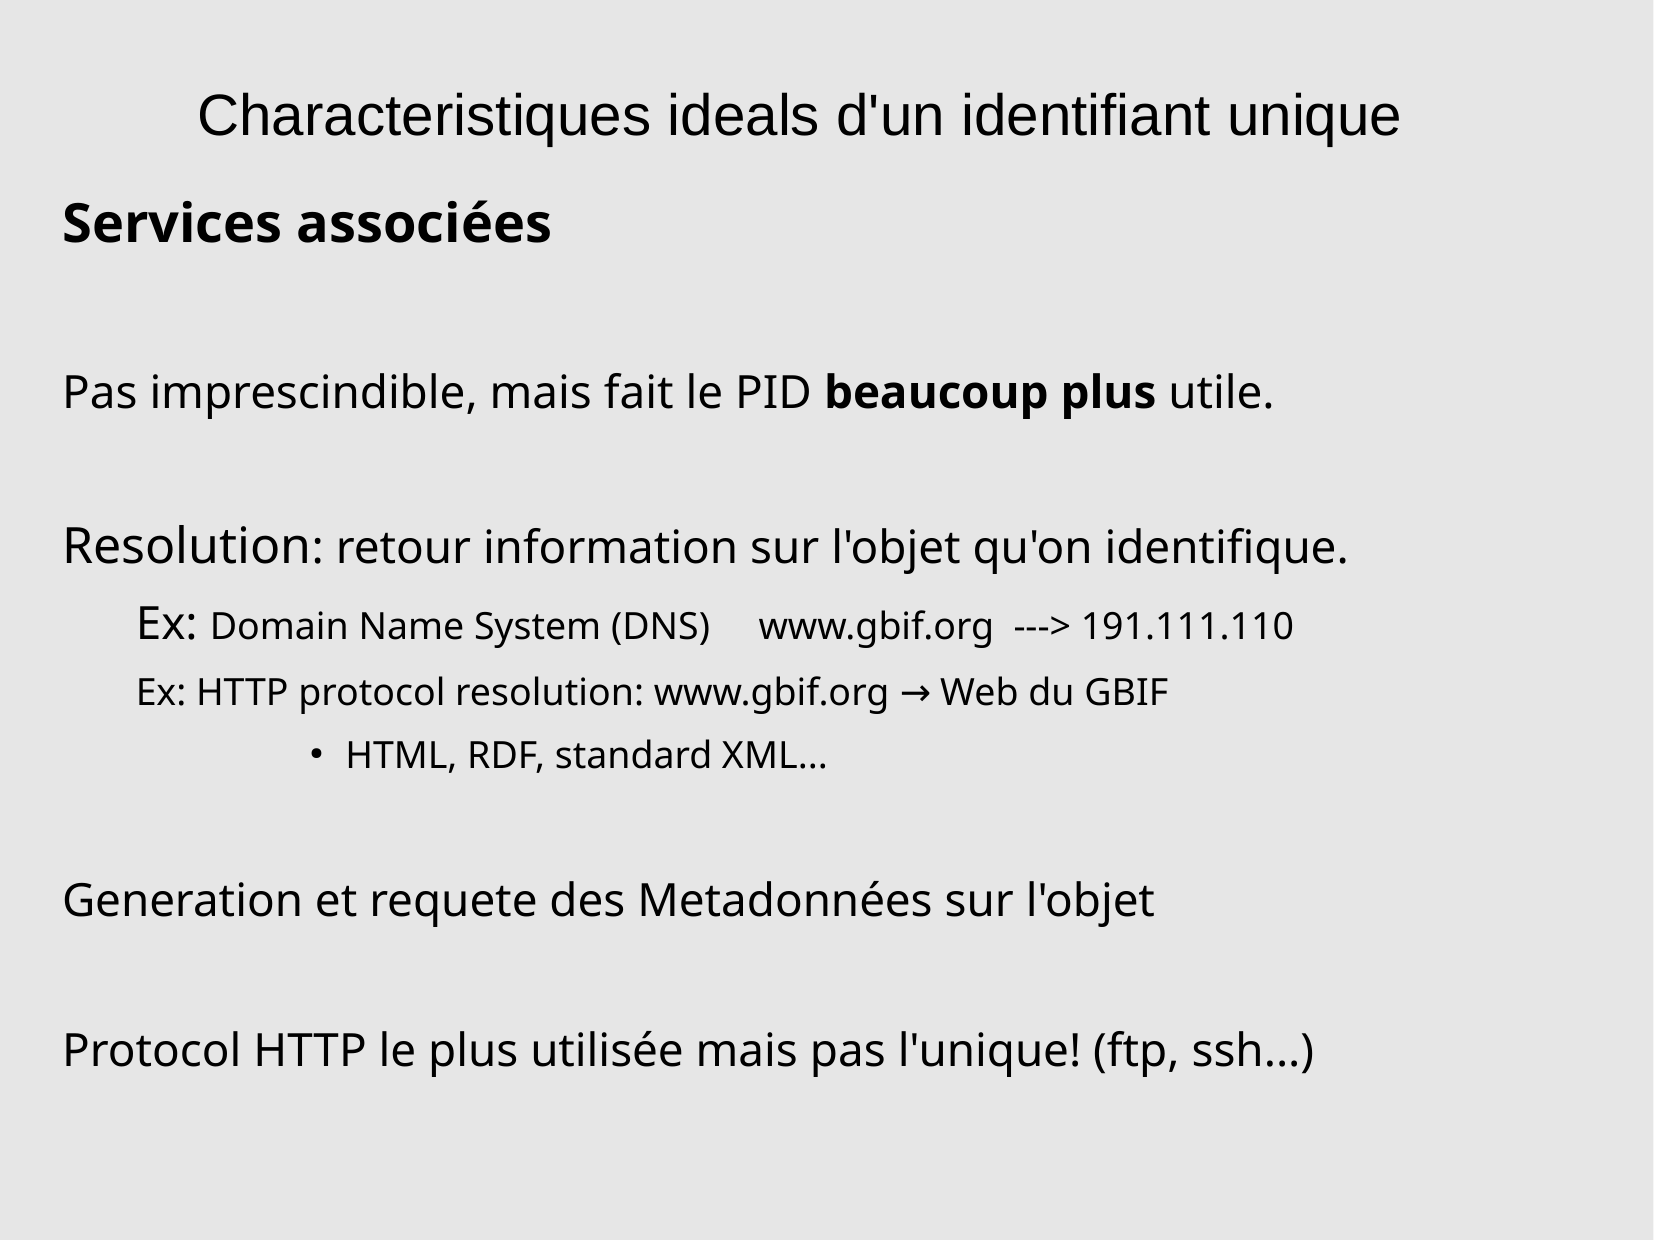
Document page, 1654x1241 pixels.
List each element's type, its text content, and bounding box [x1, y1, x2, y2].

text_box Characteristiques ideals d'un identifiant unique [184, 82, 1418, 148]
text_box Services associées Pas imprescindible, mais fait le PID beaucoup plus utile. Resolution: retour information sur l'objet qu'on identifique. Ex: Domain Name System (DNS) www.gbif.org ---> 191.111.110 Ex: HTTP protocol resolution: www.gbif.org → Web du GBIF HTML, RDF, standard XML... Generation et requete des Metadonnées sur l'objet Protocol HTTP le plus utilisée mais pas l'unique! (ftp, ssh...) [47, 177, 1489, 1041]
